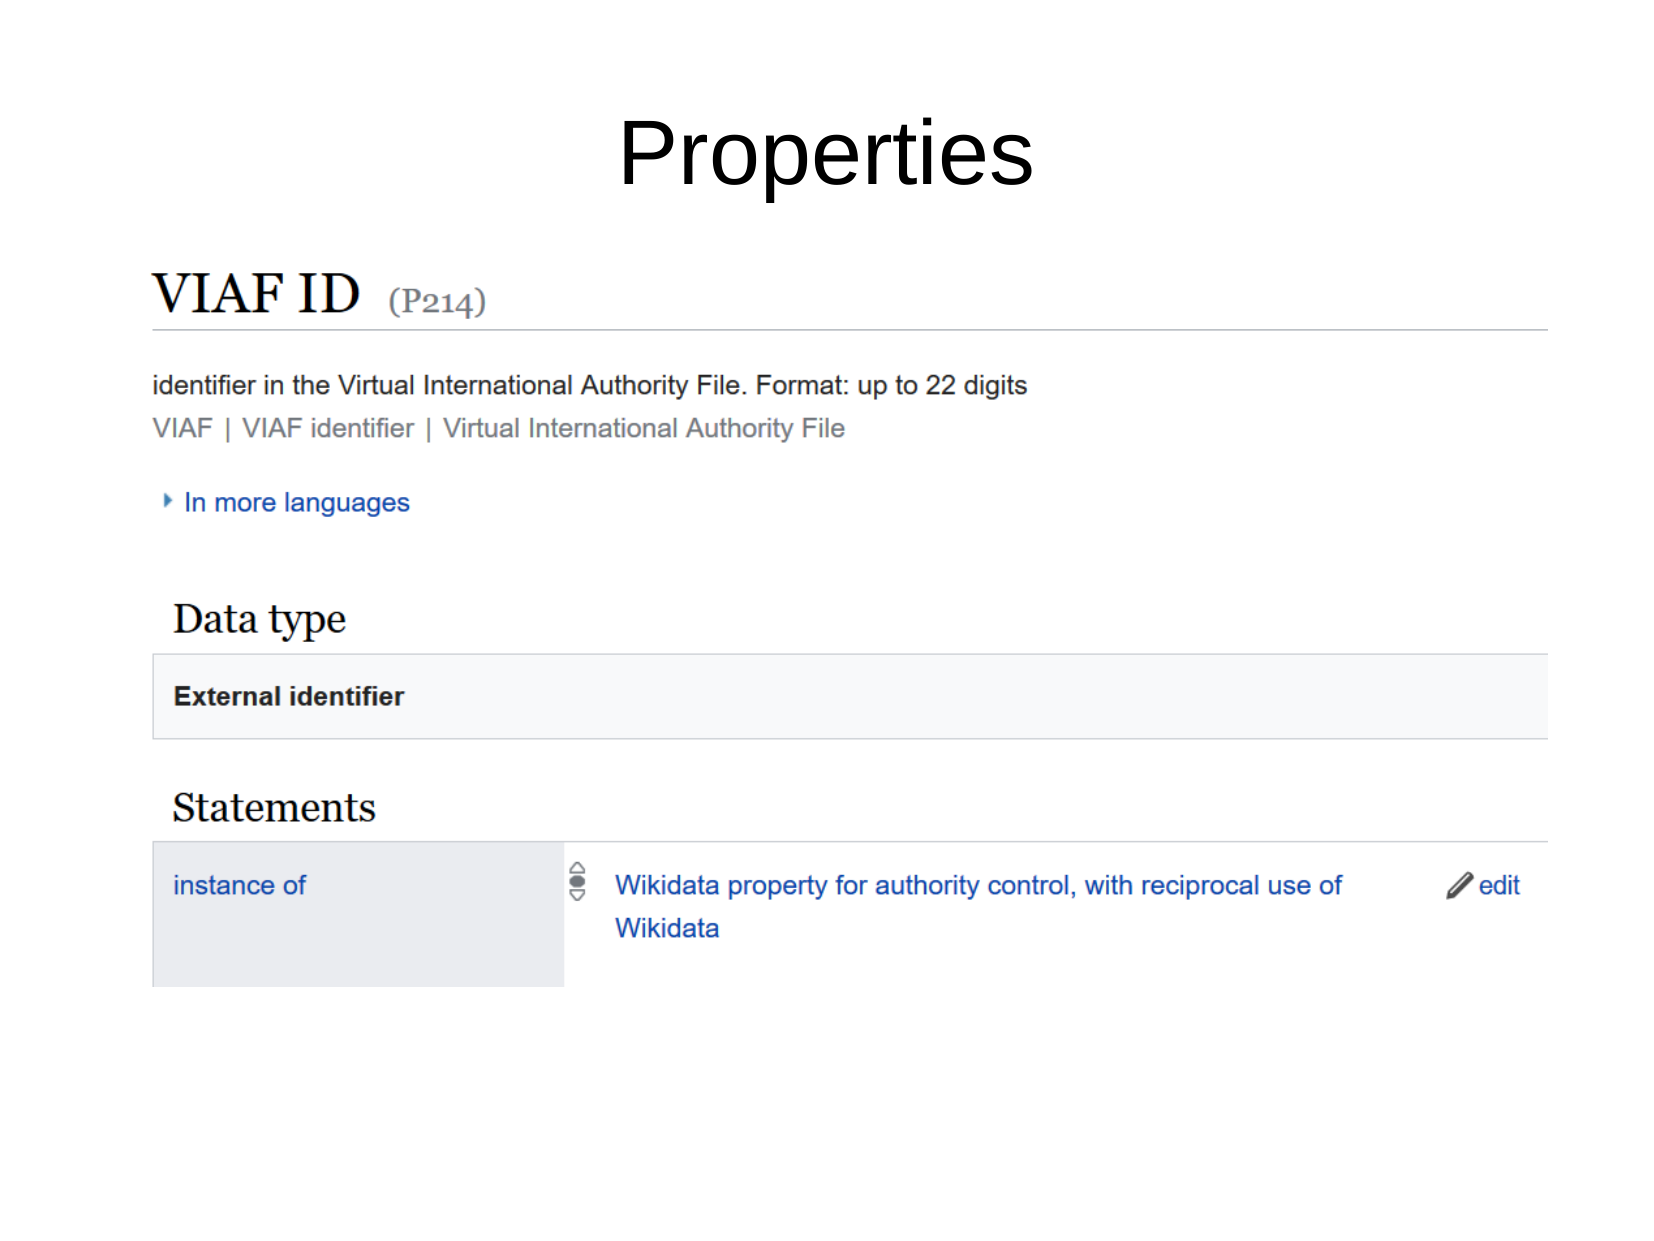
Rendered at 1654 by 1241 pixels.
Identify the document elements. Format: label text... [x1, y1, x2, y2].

title Properties [82, 49, 1571, 257]
picture [124, 233, 1548, 987]
